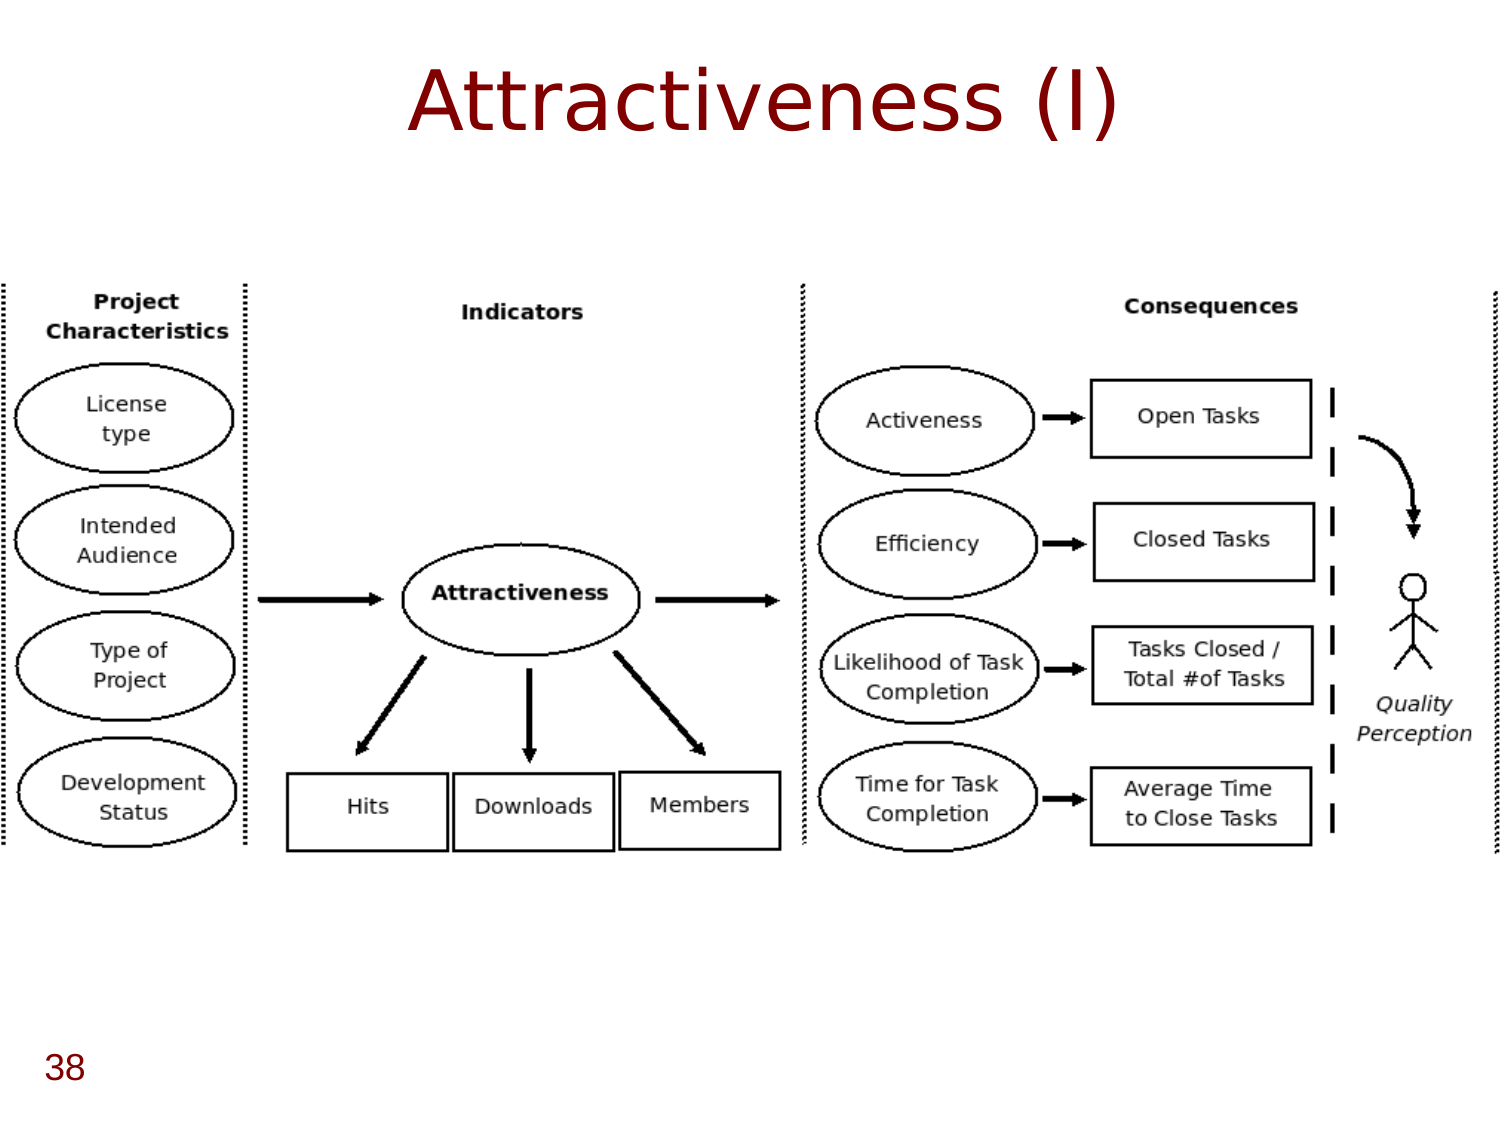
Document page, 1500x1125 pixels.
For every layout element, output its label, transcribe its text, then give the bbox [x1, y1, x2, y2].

title Attractiveness (I) [70, 27, 1459, 178]
picture [0, 281, 1500, 857]
